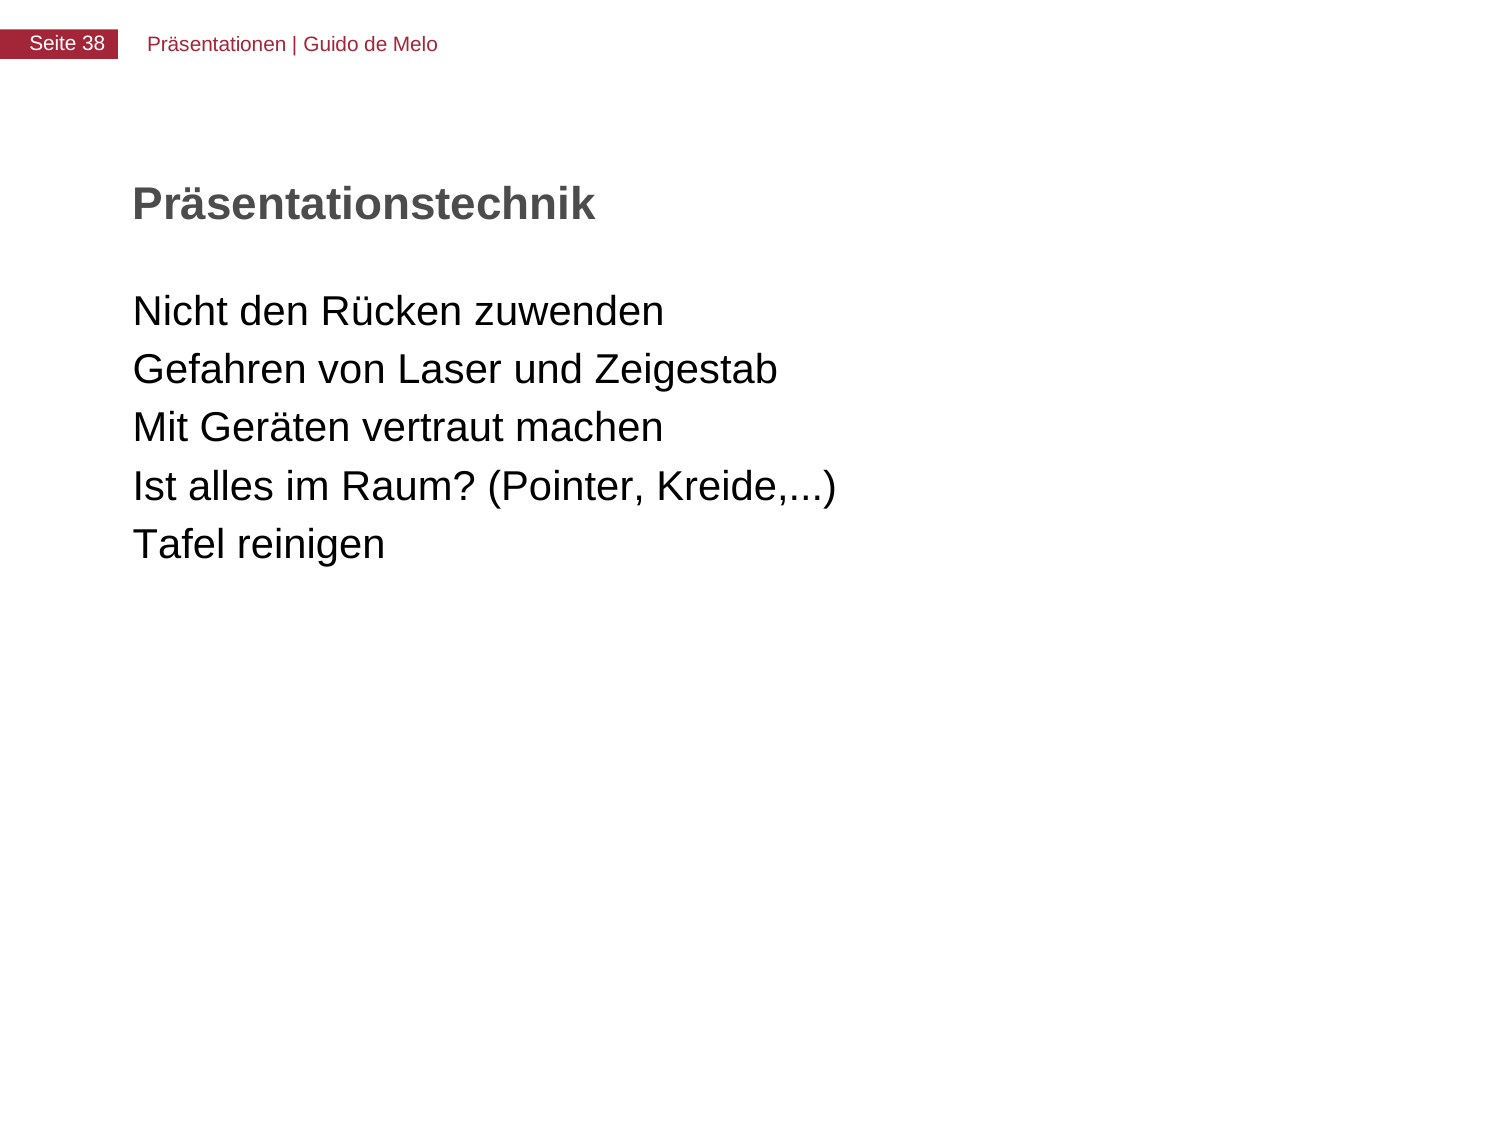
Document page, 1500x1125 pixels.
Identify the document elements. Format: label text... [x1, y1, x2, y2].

list Nicht den Rücken zuwenden Gefahren von Laser und Zeigestab Mit Geräten vertraut machen Ist alles im Raum? (Pointer, Kreide,...) Tafel reinigen [132, 287, 1371, 888]
title Präsentationstechnik [132, 149, 1413, 258]
